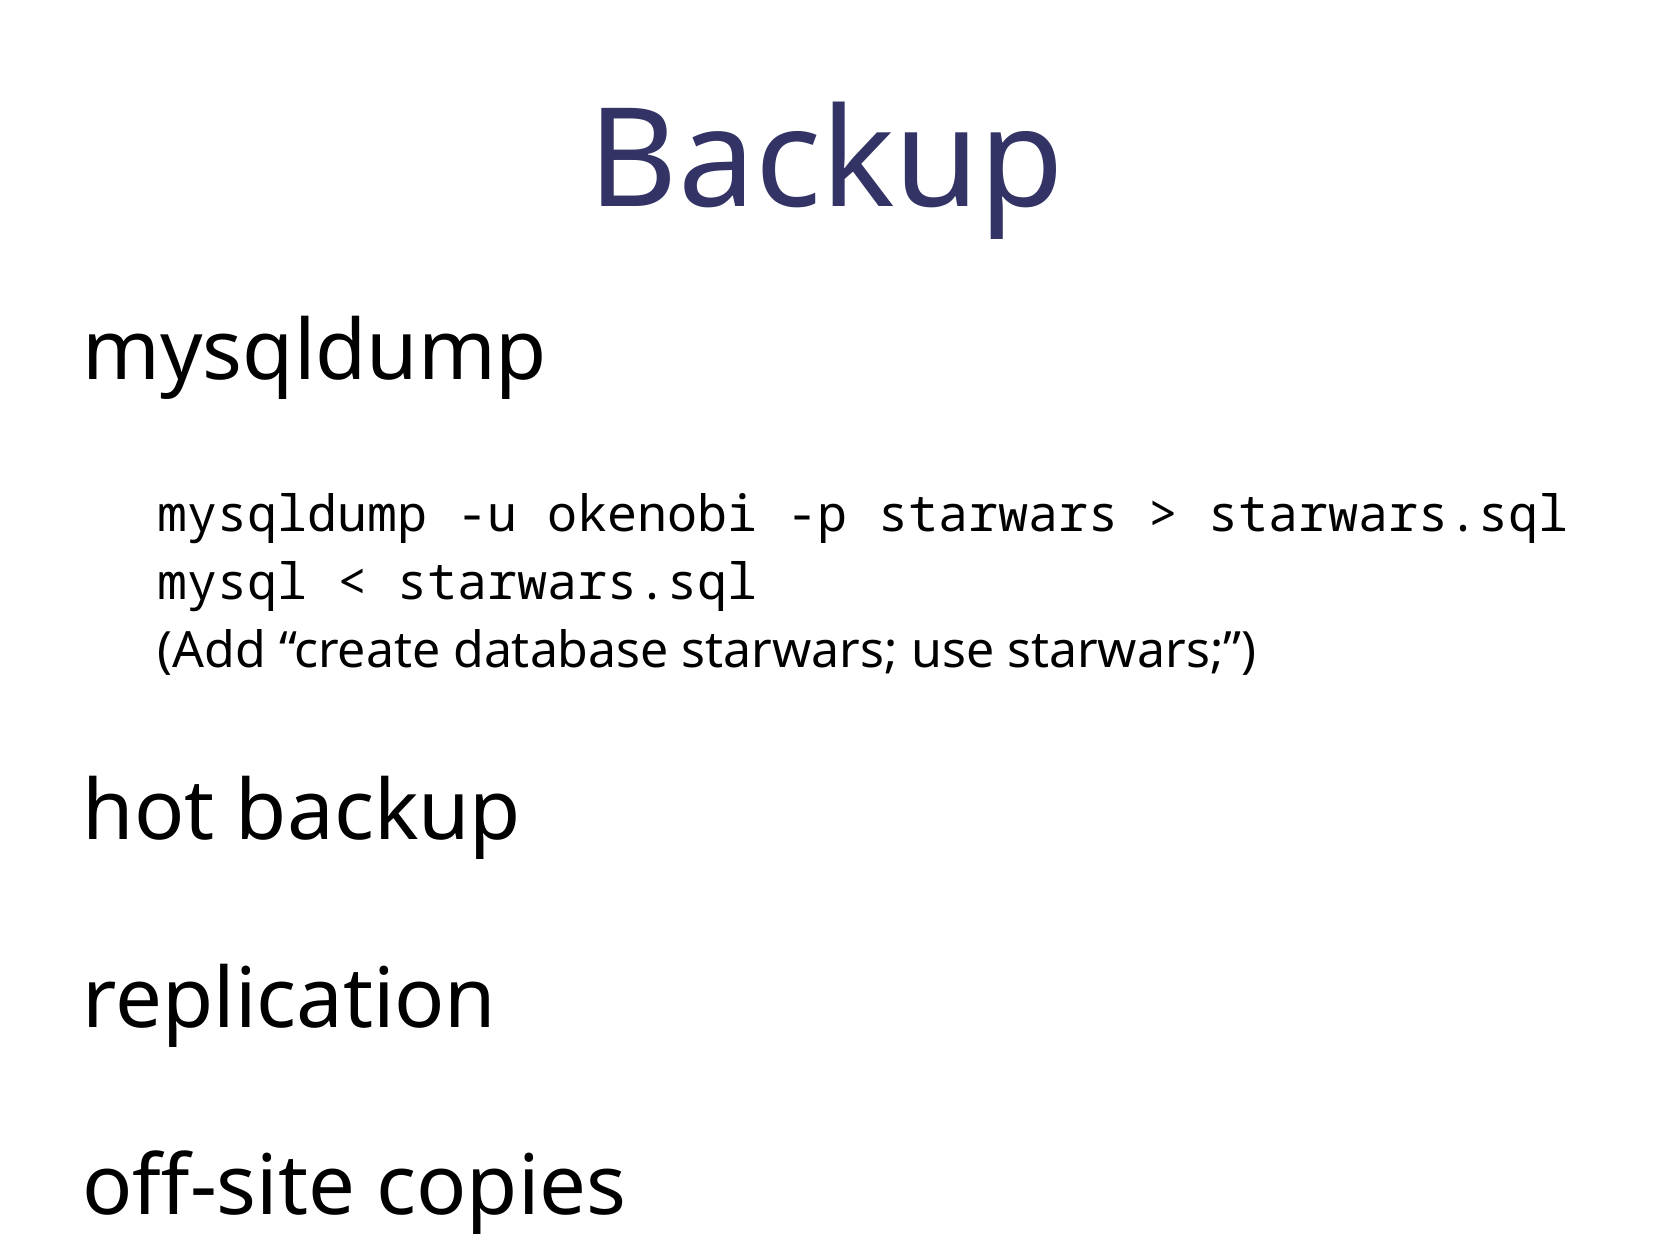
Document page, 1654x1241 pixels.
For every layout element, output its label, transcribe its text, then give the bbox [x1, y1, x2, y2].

subtitle mysqldump mysqldump -u okenobi -p starwars > starwars.sql mysql < starwars.sql (Add “create database starwars; use starwars;”) hot backup replication off-site copies [82, 290, 1654, 1126]
title Backup [82, 56, 1571, 250]
